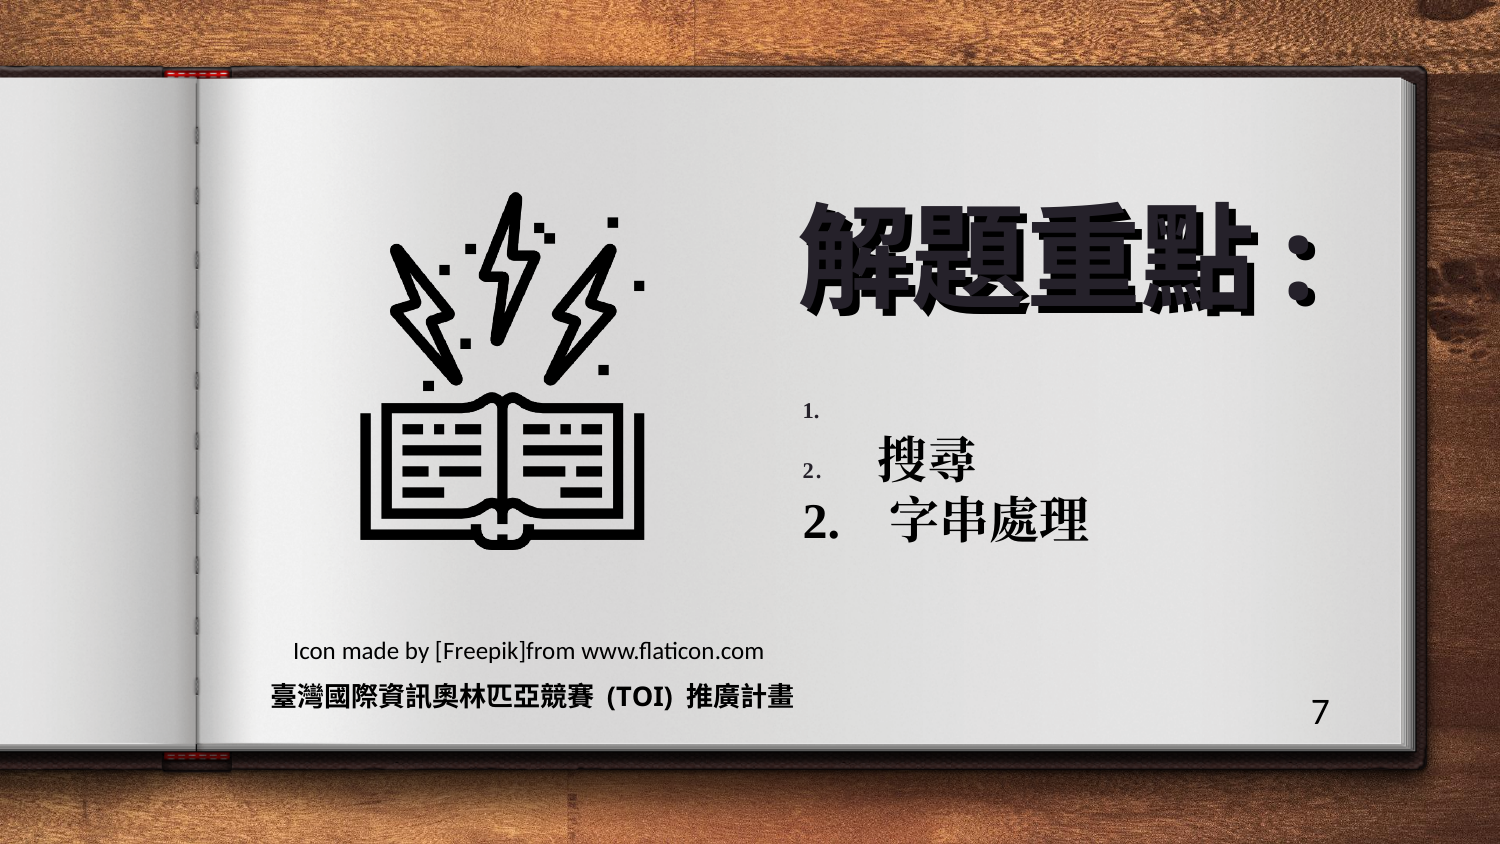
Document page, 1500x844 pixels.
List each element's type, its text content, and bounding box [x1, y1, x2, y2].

subtitle 搜尋 2. 字串處理 [787, 353, 1341, 627]
picture [323, 192, 681, 550]
text_box Icon made by [Freepik]from www.flaticon.com [278, 627, 867, 672]
title 解題重點: [782, 146, 1313, 338]
text_box [1295, 672, 1386, 737]
